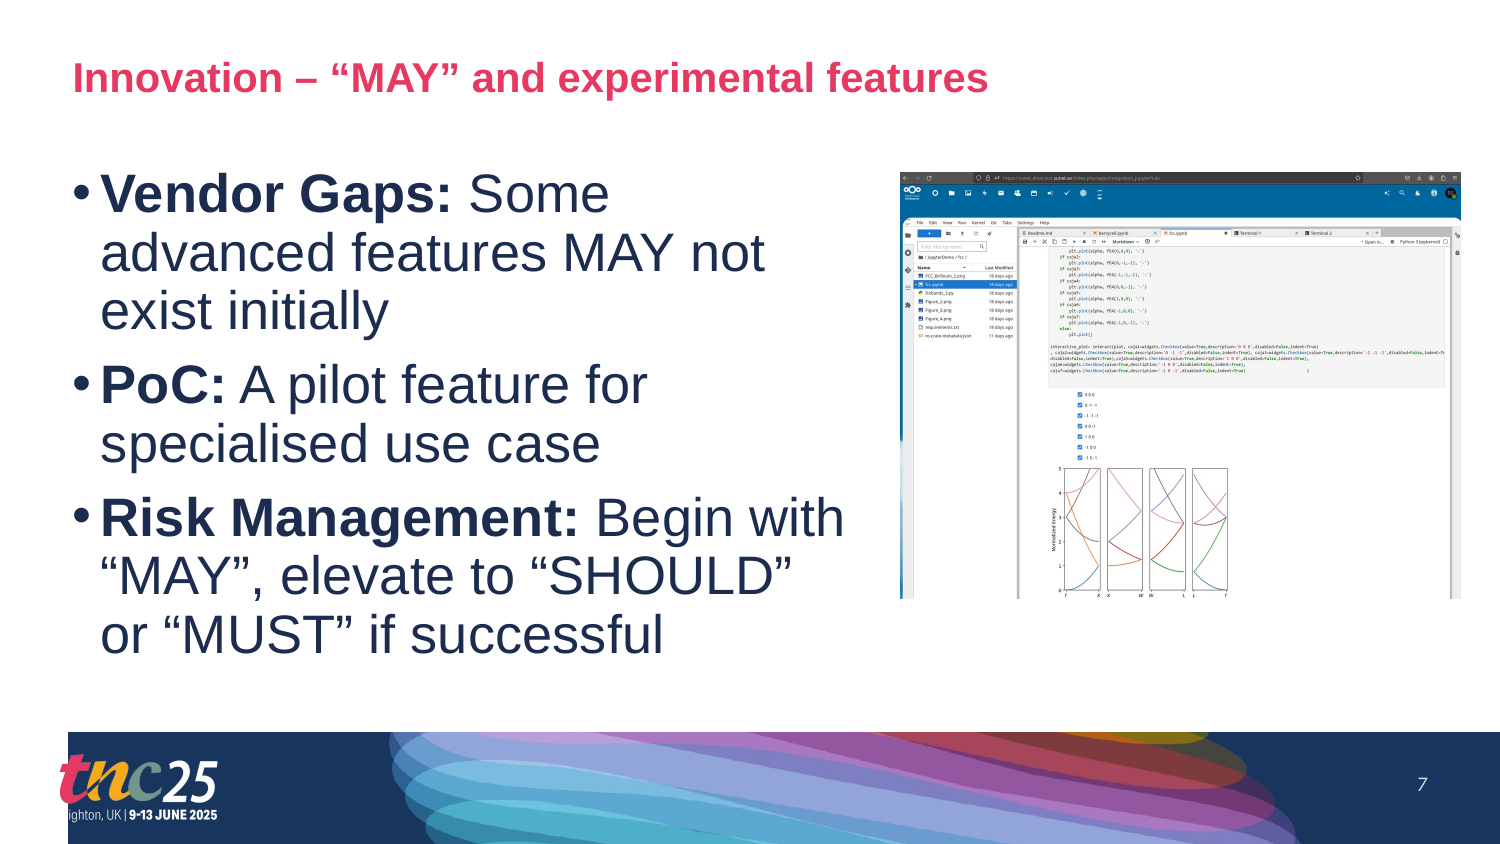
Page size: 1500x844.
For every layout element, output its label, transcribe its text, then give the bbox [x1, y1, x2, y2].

picture [1047, 190, 1056, 195]
picture [1031, 190, 1038, 196]
picture [57, 754, 218, 824]
picture [1432, 190, 1438, 200]
picture [948, 190, 956, 195]
picture [1015, 190, 1023, 197]
picture [900, 172, 1461, 201]
list Vendor Gaps: Some advanced features MAY not exist initially PoC: A pilot feature for specialised use case Risk Management: Begin with “MAY”, elevate to “SHOULD” or “MUST” if successful [57, 158, 863, 709]
title Innovation – “MAY” and experimental features [57, 21, 1442, 136]
picture [900, 213, 1461, 599]
picture [1095, 190, 1103, 200]
picture [344, 732, 1500, 844]
picture [1080, 190, 1090, 196]
picture [1443, 188, 1456, 199]
